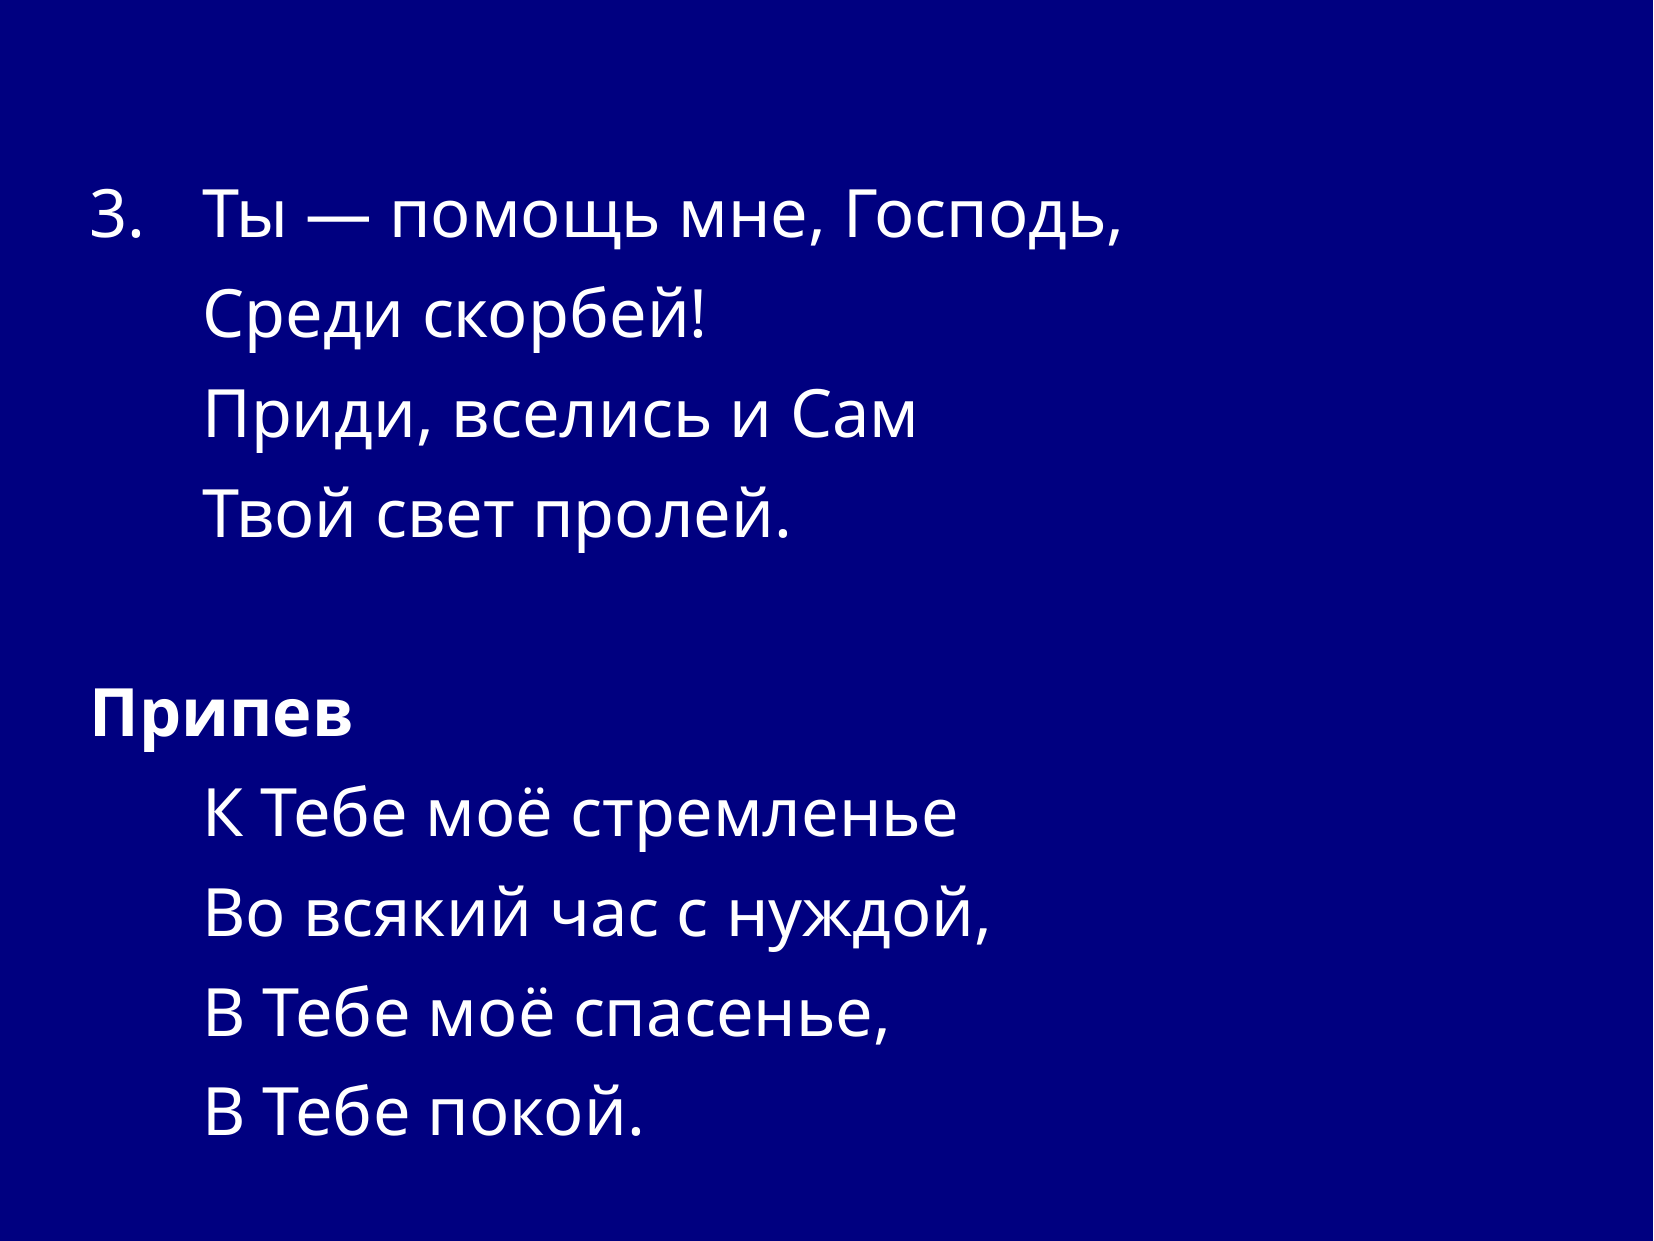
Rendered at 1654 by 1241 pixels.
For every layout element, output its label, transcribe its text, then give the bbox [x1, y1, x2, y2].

text_box 3. Ты — помощь мне, Господь, Среди скорбей! Приди, вселись и Сам Твой свет пролей. Припев К Тебе моё стремленье Во всякий час с нуждой, В Тебе моё спасенье, В Тебе покой. [75, 150, 1576, 1163]
